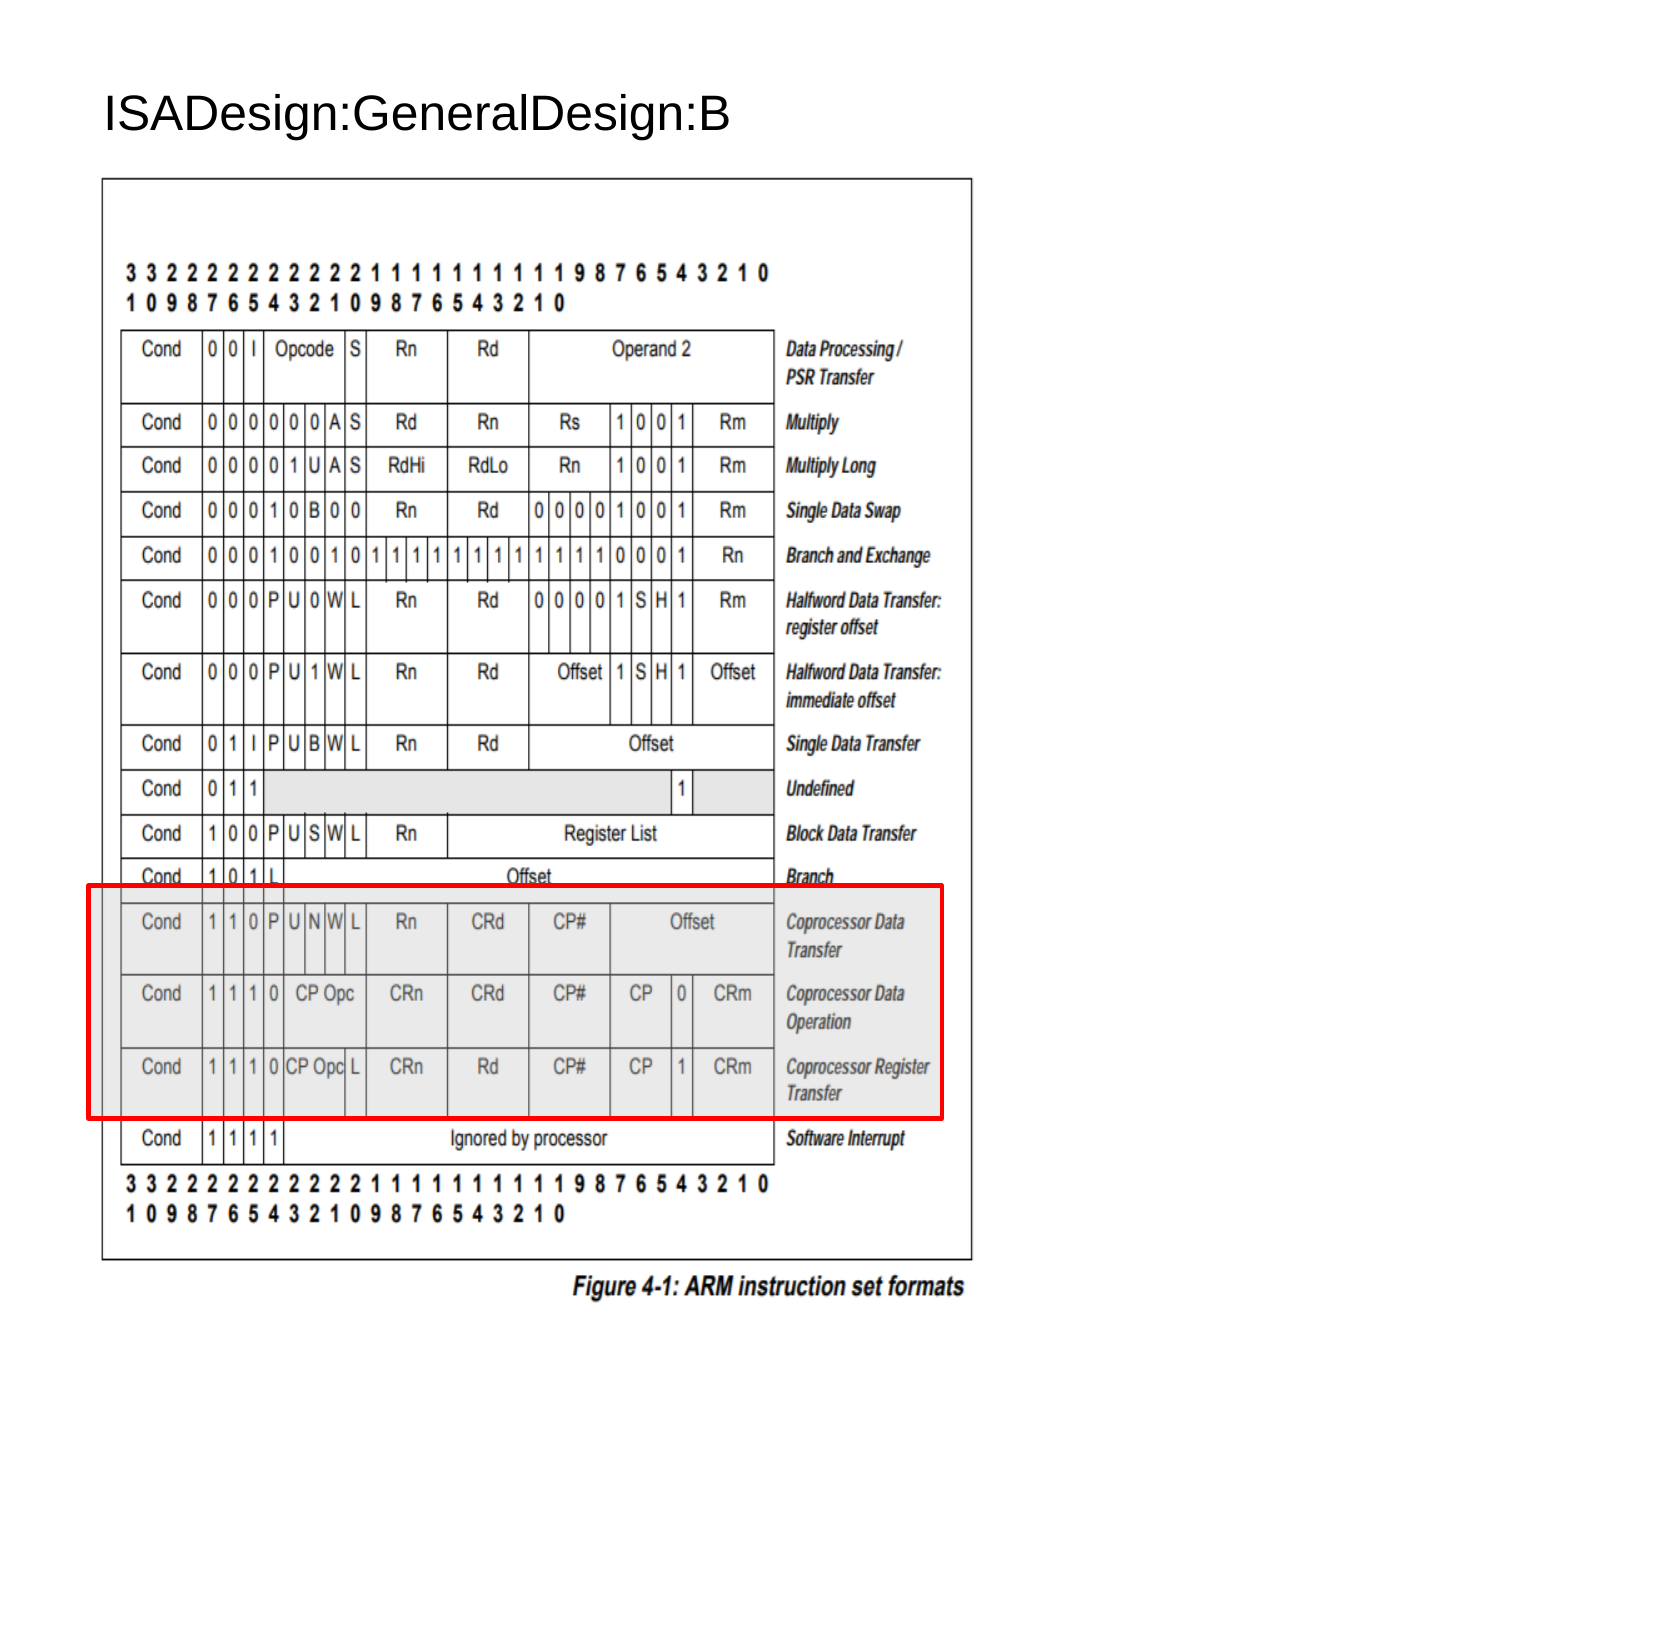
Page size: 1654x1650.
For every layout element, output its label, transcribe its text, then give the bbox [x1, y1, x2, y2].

text_box [88, 885, 942, 1119]
picture [88, 165, 1006, 1309]
text_box ISADesign:GeneralDesign:B [88, 78, 1076, 166]
